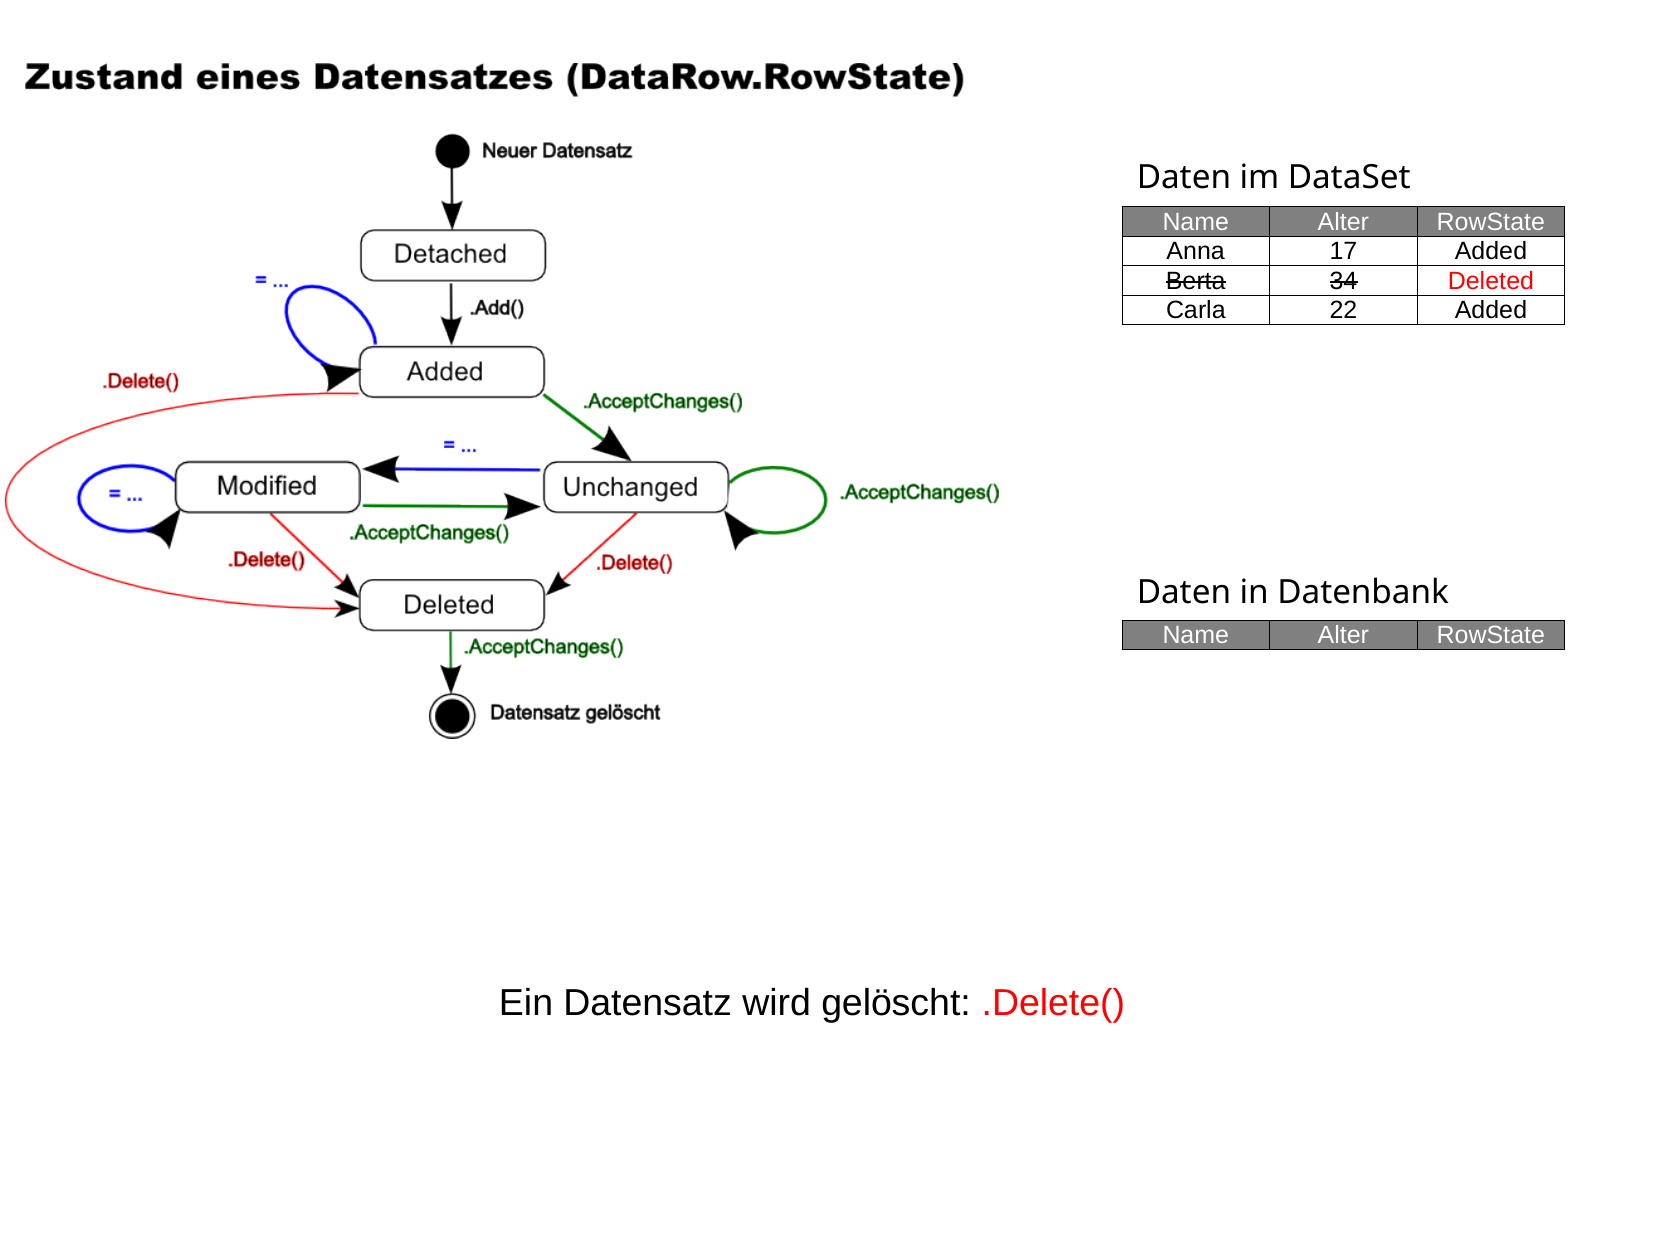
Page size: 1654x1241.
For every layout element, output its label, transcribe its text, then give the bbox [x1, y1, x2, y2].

text_box Added [1417, 236, 1565, 266]
text_box Daten im DataSet [1122, 145, 1536, 206]
text_box 17 [1269, 236, 1417, 266]
text_box Carla [1122, 295, 1269, 325]
text_box Berta [1122, 266, 1269, 295]
text_box RowState [1418, 206, 1565, 236]
text_box Name [1122, 620, 1269, 650]
text_box Added [1417, 295, 1565, 325]
text_box Anna [1122, 236, 1269, 266]
picture [5, 63, 999, 739]
text_box Name [1122, 206, 1269, 236]
text_box Deleted [1417, 266, 1565, 295]
text_box 22 [1269, 295, 1417, 325]
text_box 34 [1269, 266, 1417, 295]
text_box Alter [1269, 206, 1418, 236]
text_box Ein Datensatz wird gelöscht: .Delete() [59, 974, 1565, 1032]
text_box Alter [1269, 620, 1418, 650]
text_box Daten in Datenbank [1122, 561, 1595, 623]
text_box RowState [1418, 620, 1565, 650]
